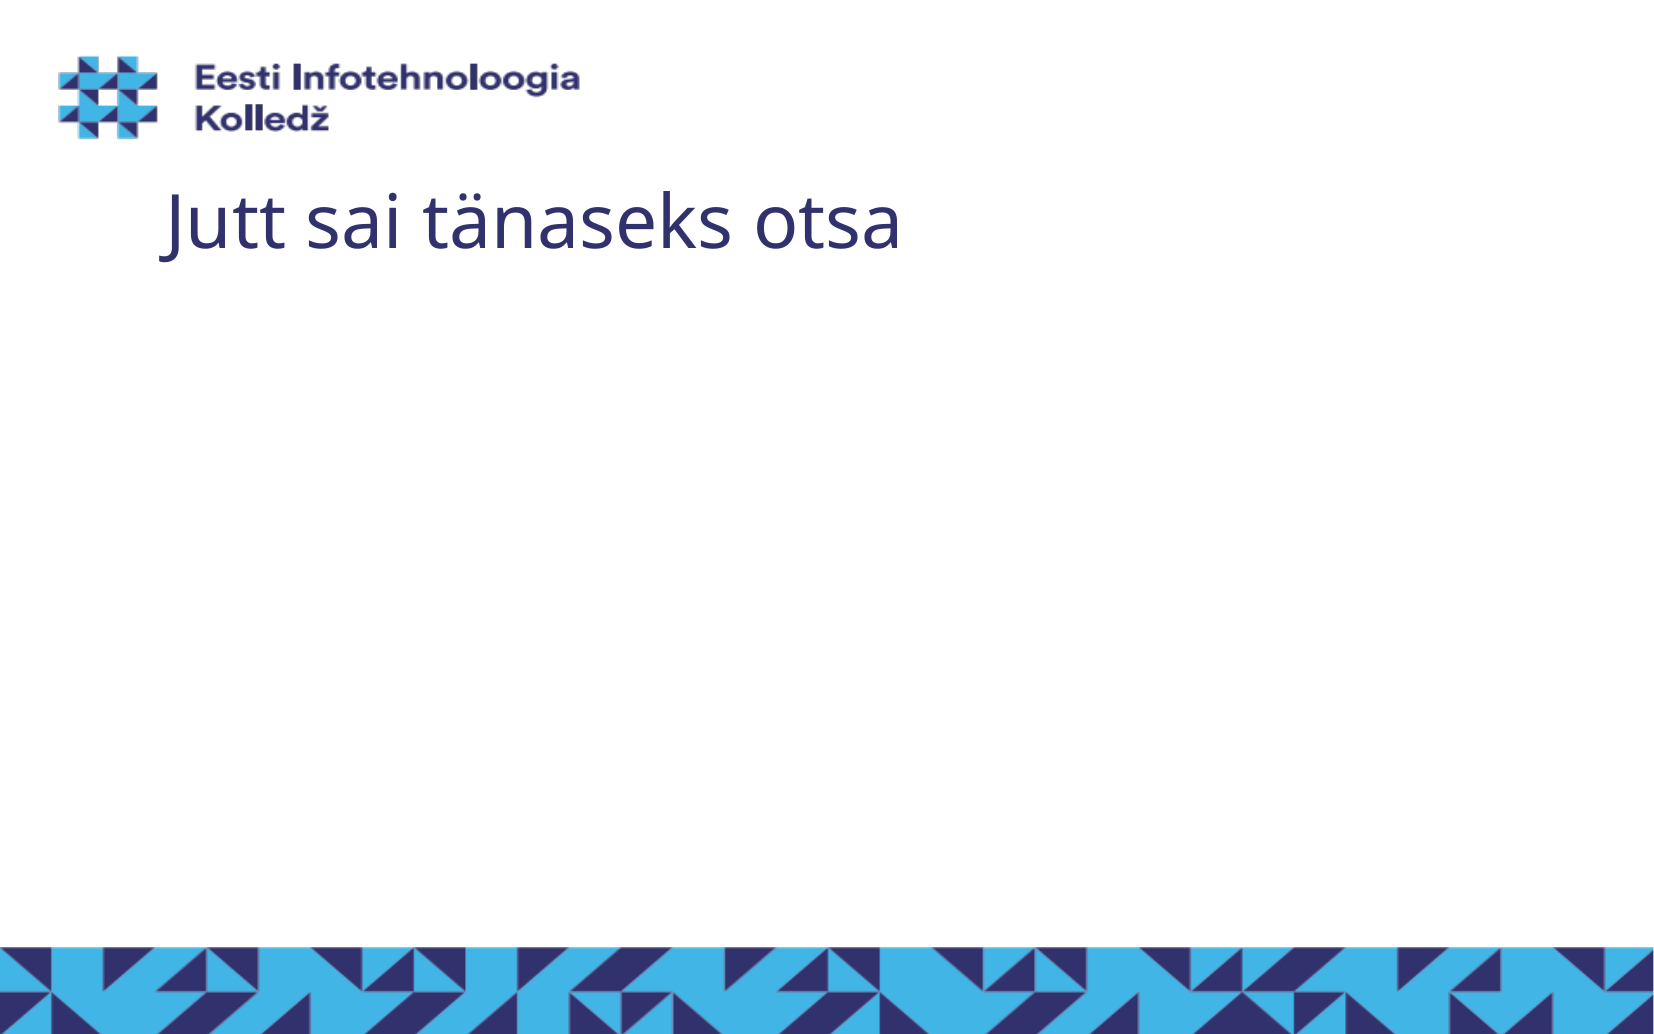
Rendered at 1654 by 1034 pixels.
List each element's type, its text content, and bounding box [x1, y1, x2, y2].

title Jutt sai tänaseks otsa [165, 132, 1501, 306]
